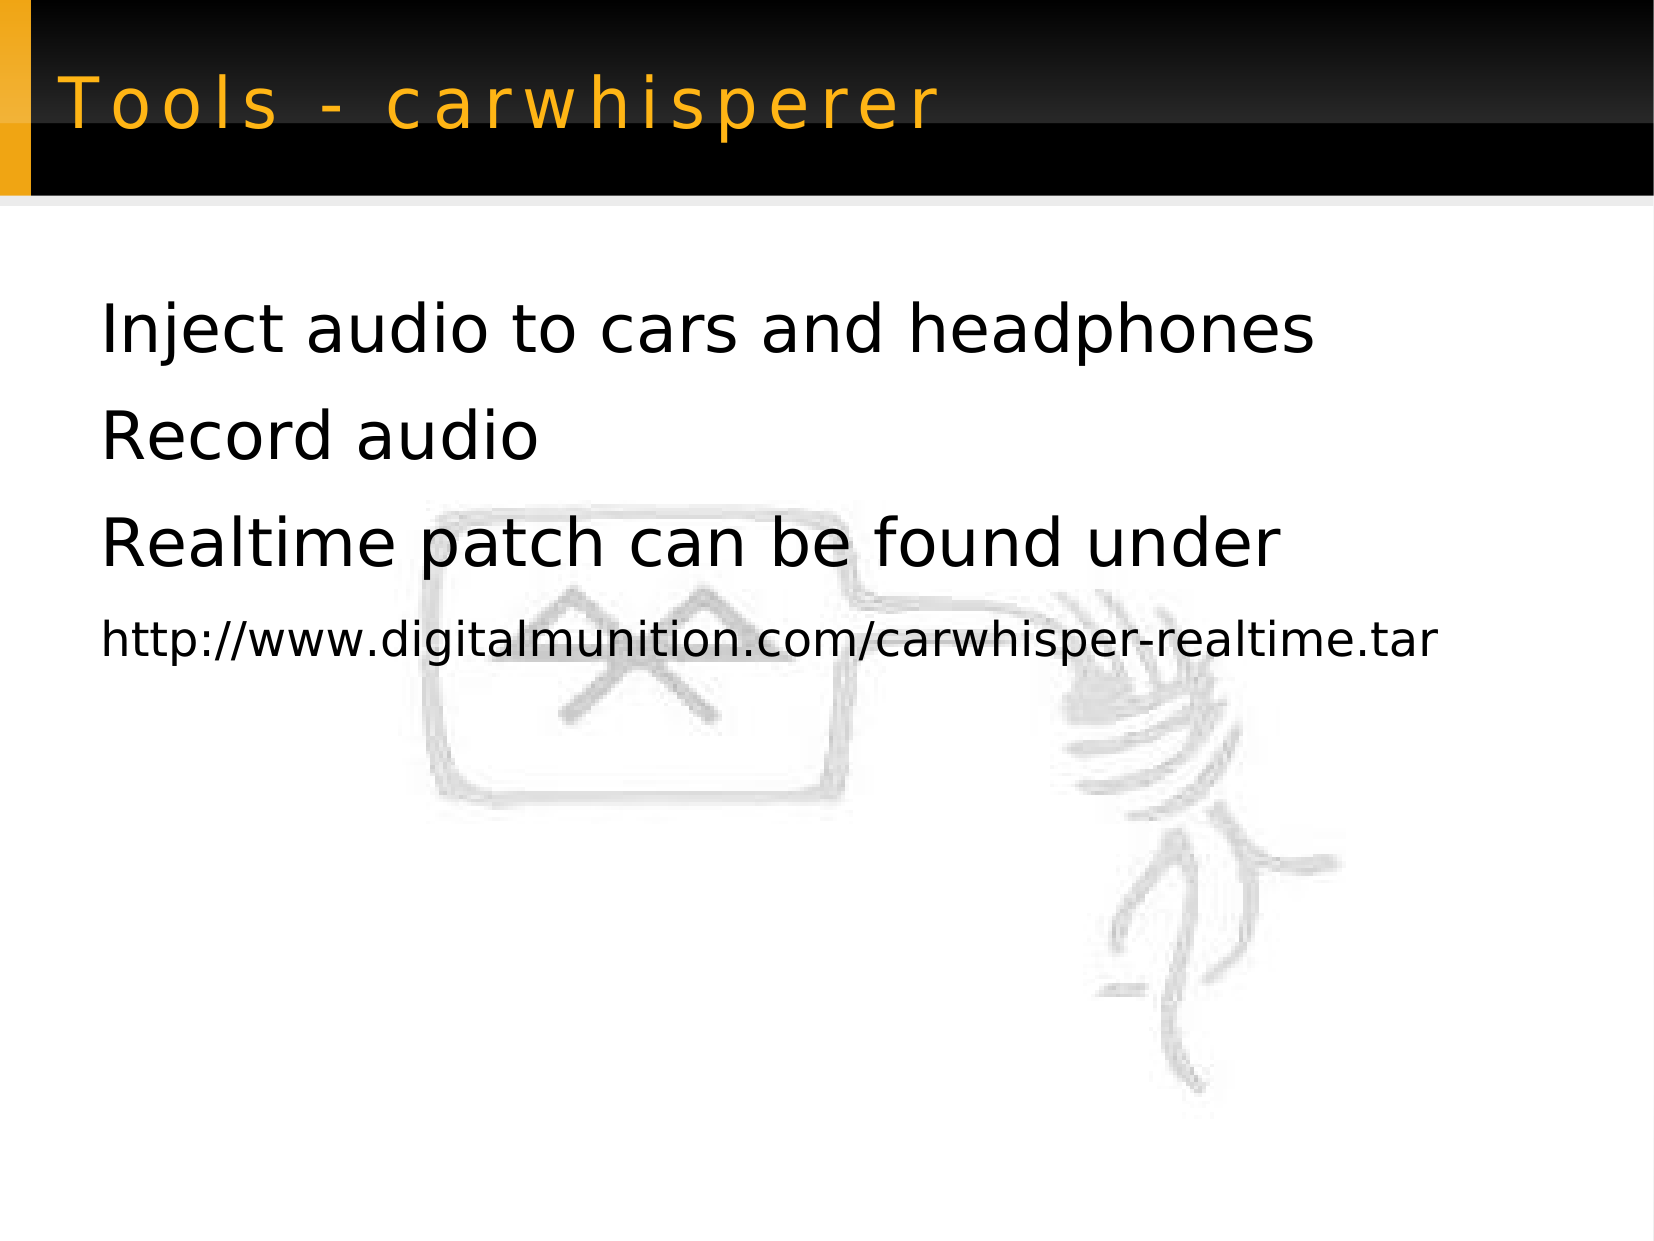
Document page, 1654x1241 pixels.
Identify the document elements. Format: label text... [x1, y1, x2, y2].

title Tools - carwhisperer [59, 29, 1270, 178]
picture [0, 0, 1654, 1241]
list Inject audio to cars and headphones Record audio Realtime patch can be found under http://www.digitalmunition.com/carwhisper-realtime.tar [82, 290, 1571, 1109]
